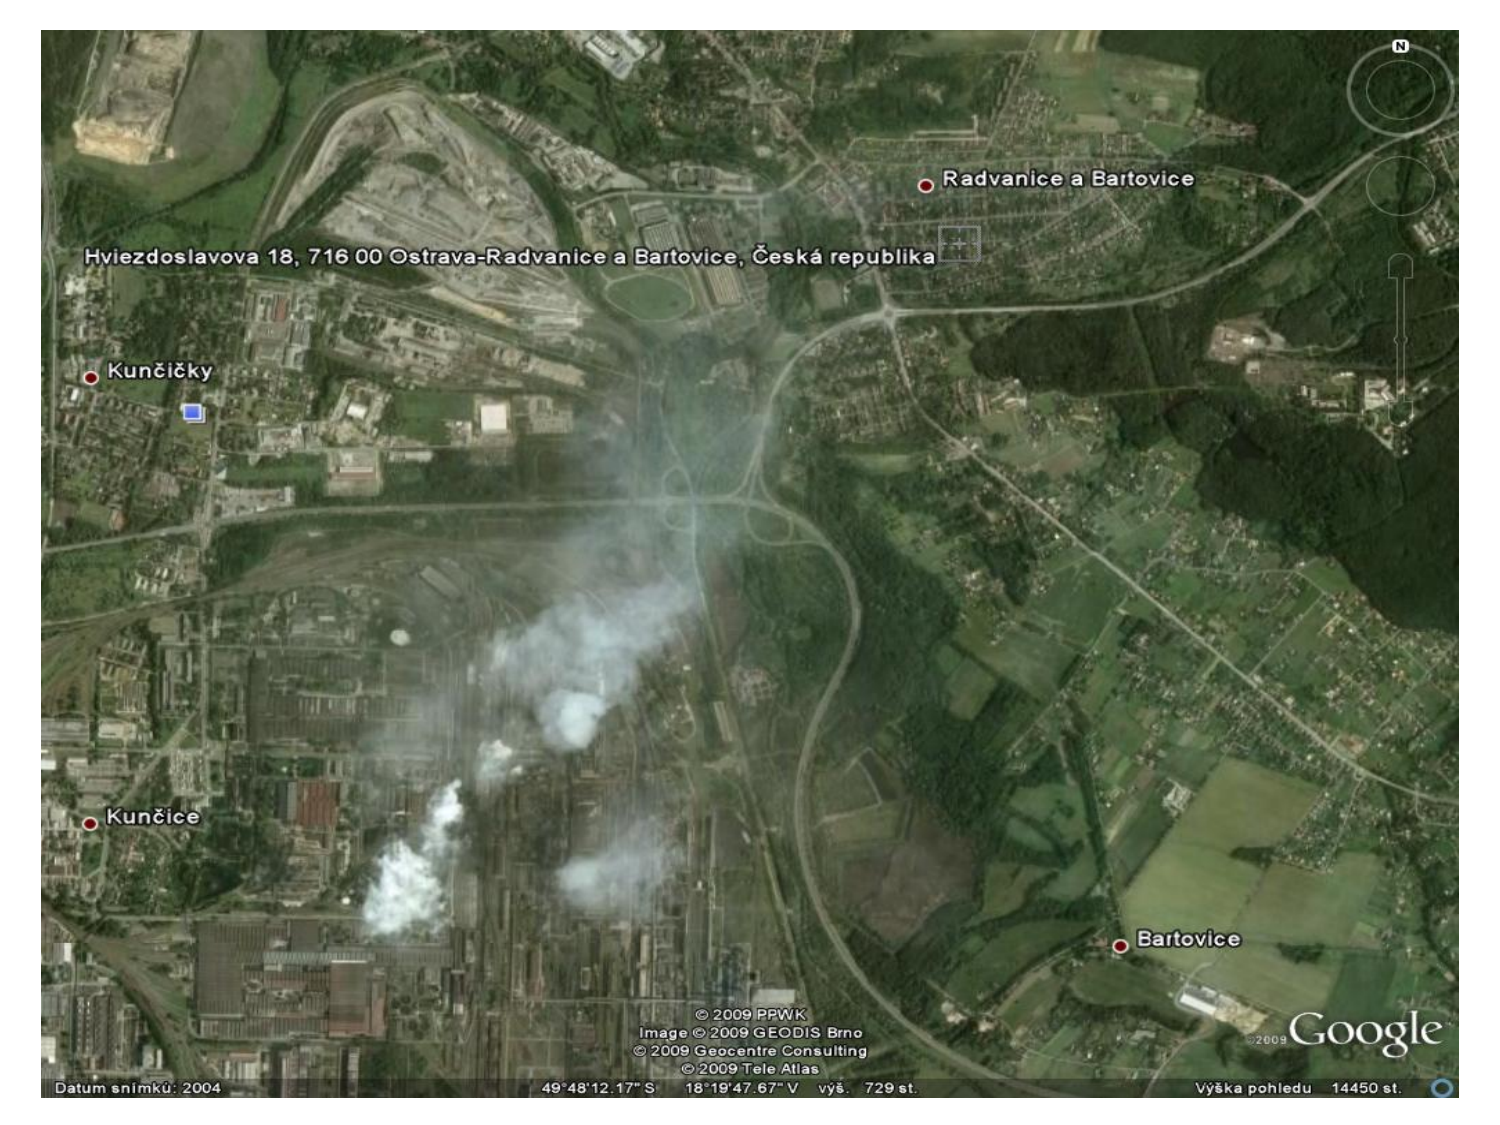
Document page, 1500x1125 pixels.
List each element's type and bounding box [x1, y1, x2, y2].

picture [41, 30, 1459, 1098]
